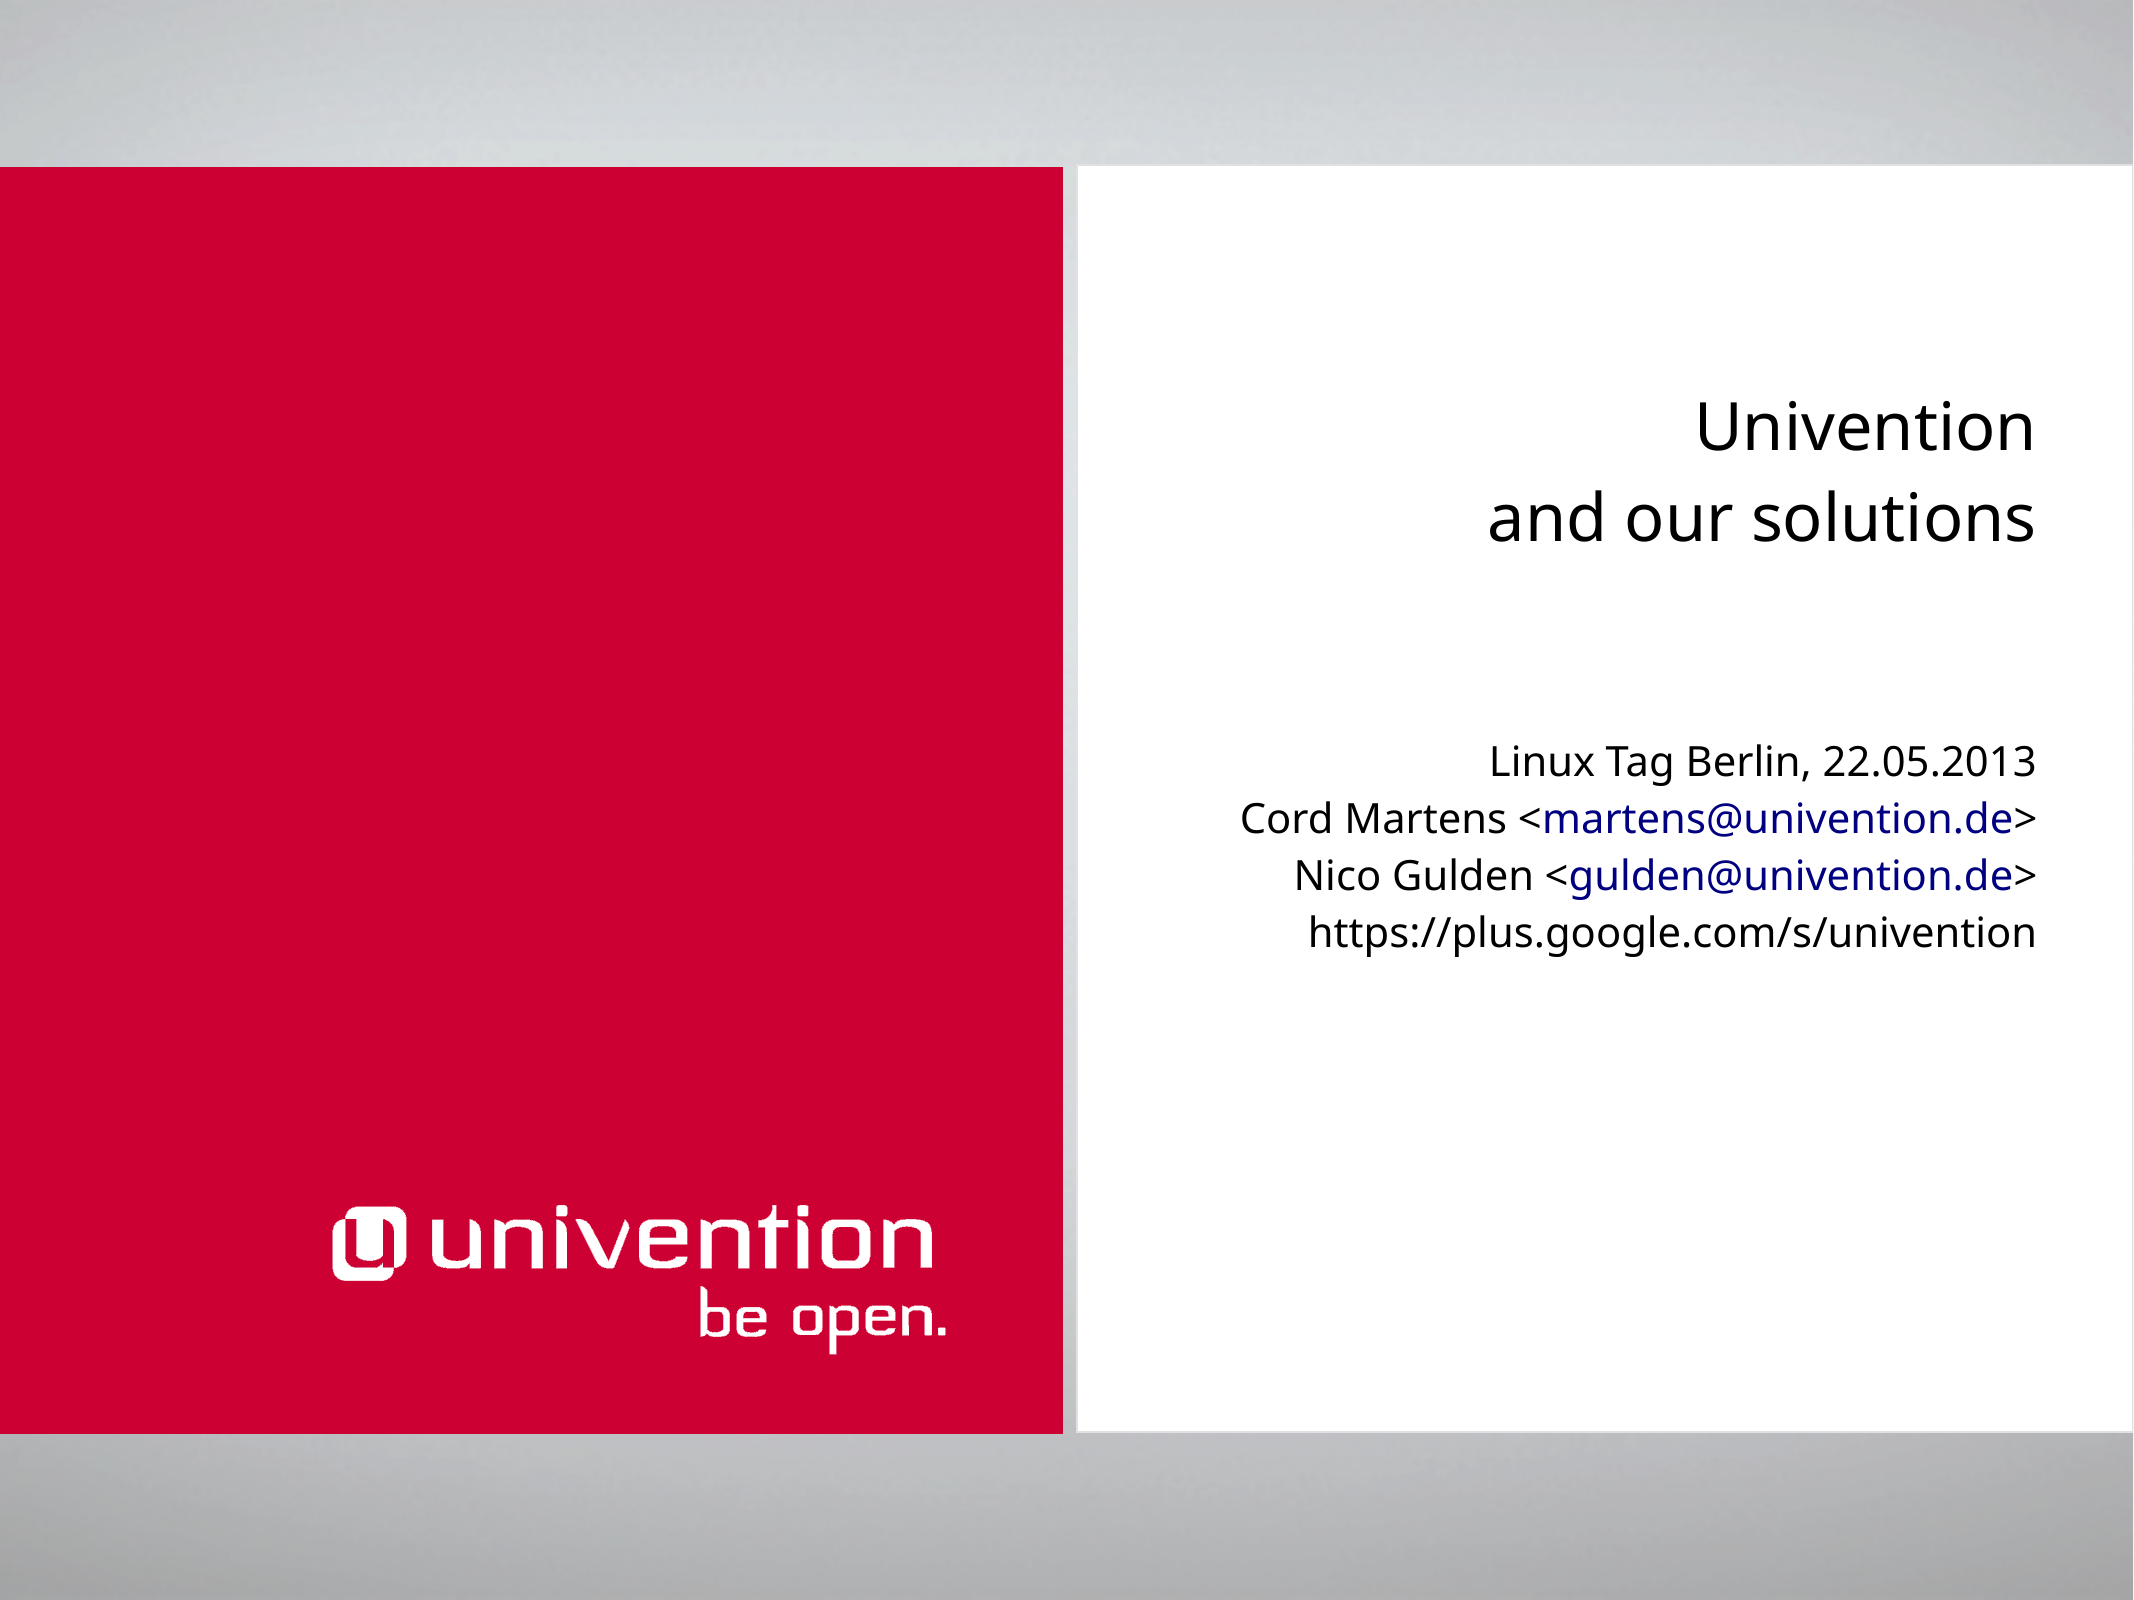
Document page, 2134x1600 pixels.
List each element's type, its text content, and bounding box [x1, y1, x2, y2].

subtitle Univention and our solutions Linux Tag Berlin, 22.05.2013 Cord Martens <martens@univention.de> Nico Gulden <gulden@univention.de> https://plus.google.com/s/univention [1122, 417, 2038, 979]
picture [295, 1151, 982, 1392]
picture [0, 0, 2134, 1600]
